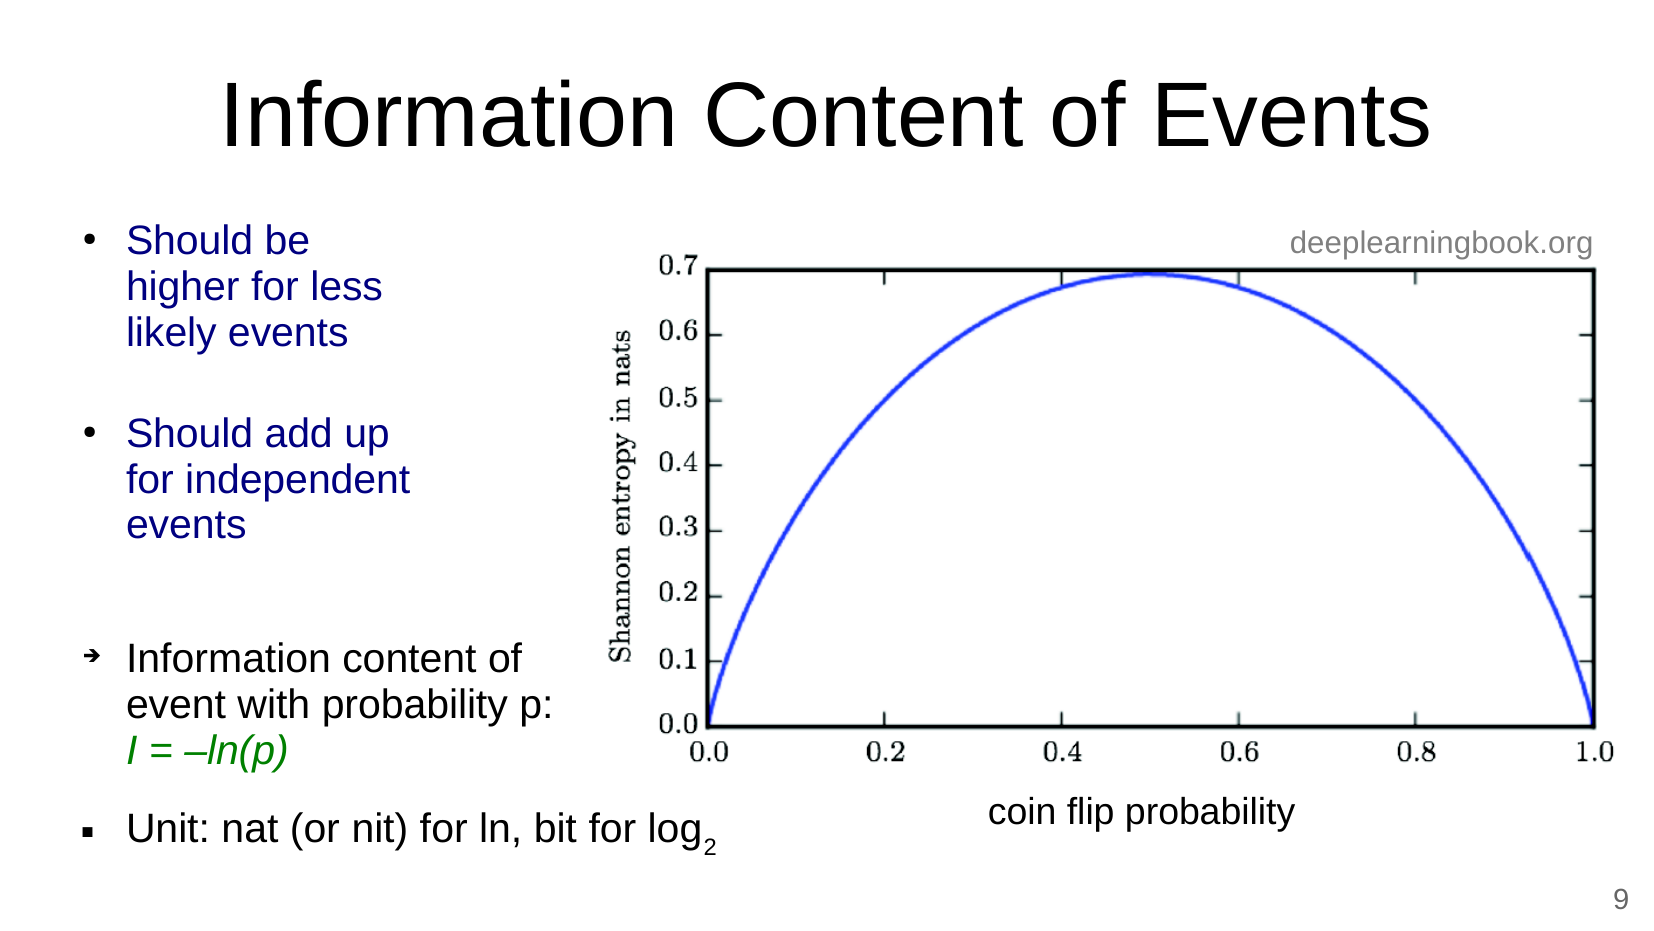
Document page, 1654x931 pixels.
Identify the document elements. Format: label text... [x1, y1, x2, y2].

title Information Content of Events [82, 37, 1571, 193]
list Should be higher for less likely events Should add up for independent events Information content of event with probability p: I = –ln(p) Unit: nat (or nit) for ln, bit for log2 [82, 217, 1571, 863]
text_box coin flip probability [973, 783, 1364, 842]
picture [605, 250, 1619, 812]
text_box deeplearningbook.org [1275, 217, 1654, 273]
